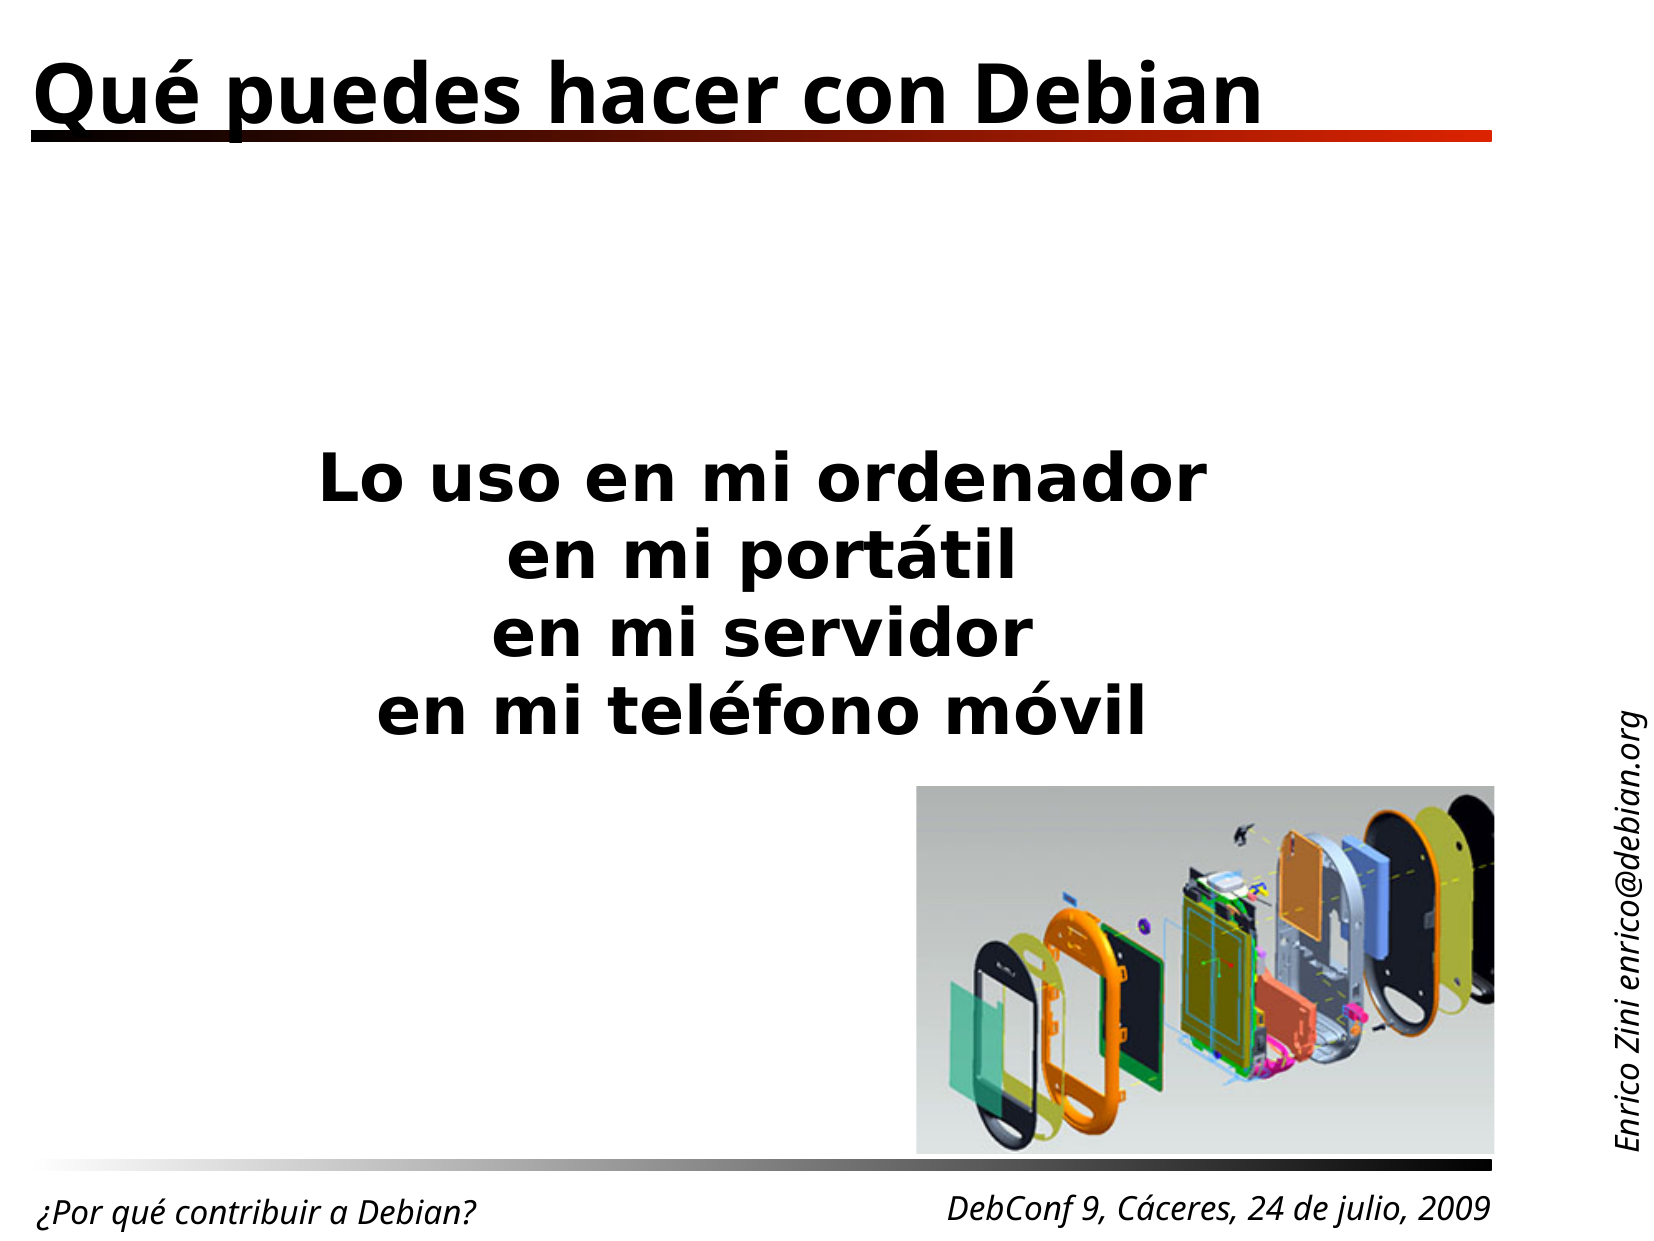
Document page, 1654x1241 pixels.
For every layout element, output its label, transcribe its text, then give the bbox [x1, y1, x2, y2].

text_box Qué puedes hacer con Debian [31, 34, 1438, 168]
picture [916, 786, 1495, 1154]
text_box Lo uso en mi ordenador en mi portátil en mi servidor en mi teléfono móvil [30, 439, 1495, 751]
